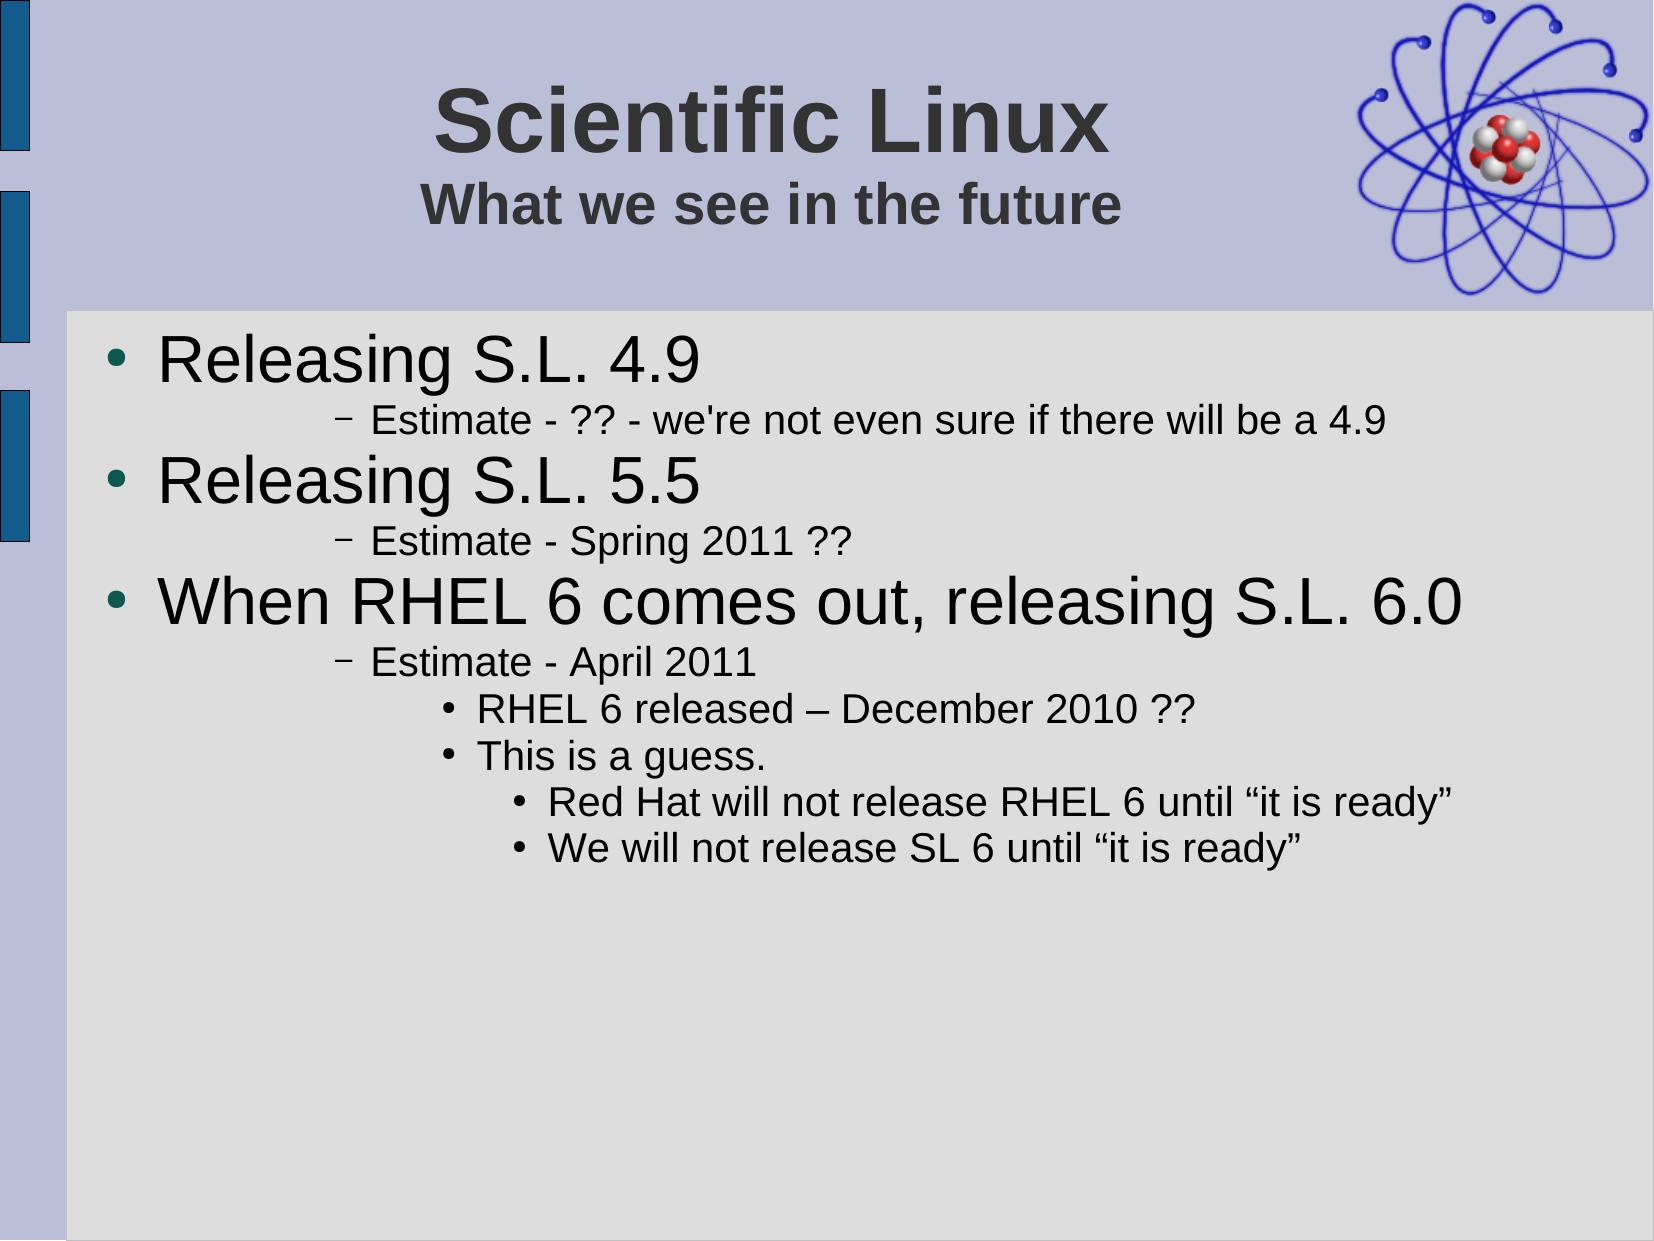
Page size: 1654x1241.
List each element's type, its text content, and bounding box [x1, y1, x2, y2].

list Releasing S.L. 4.9 Estimate - ?? - we're not even sure if there will be a 4.9 Releasing S.L. 5.5 Estimate - Spring 2011 ?? When RHEL 6 comes out, releasing S.L. 6.0 Estimate - April 2011 RHEL 6 released – December 2010 ?? This is a guess. Red Hat will not release RHEL 6 until “it is ready” We will not release SL 6 until “it is ready” [86, 321, 1576, 1045]
title Scientific Linux What we see in the future [82, 49, 1353, 257]
picture [1353, 0, 1654, 301]
